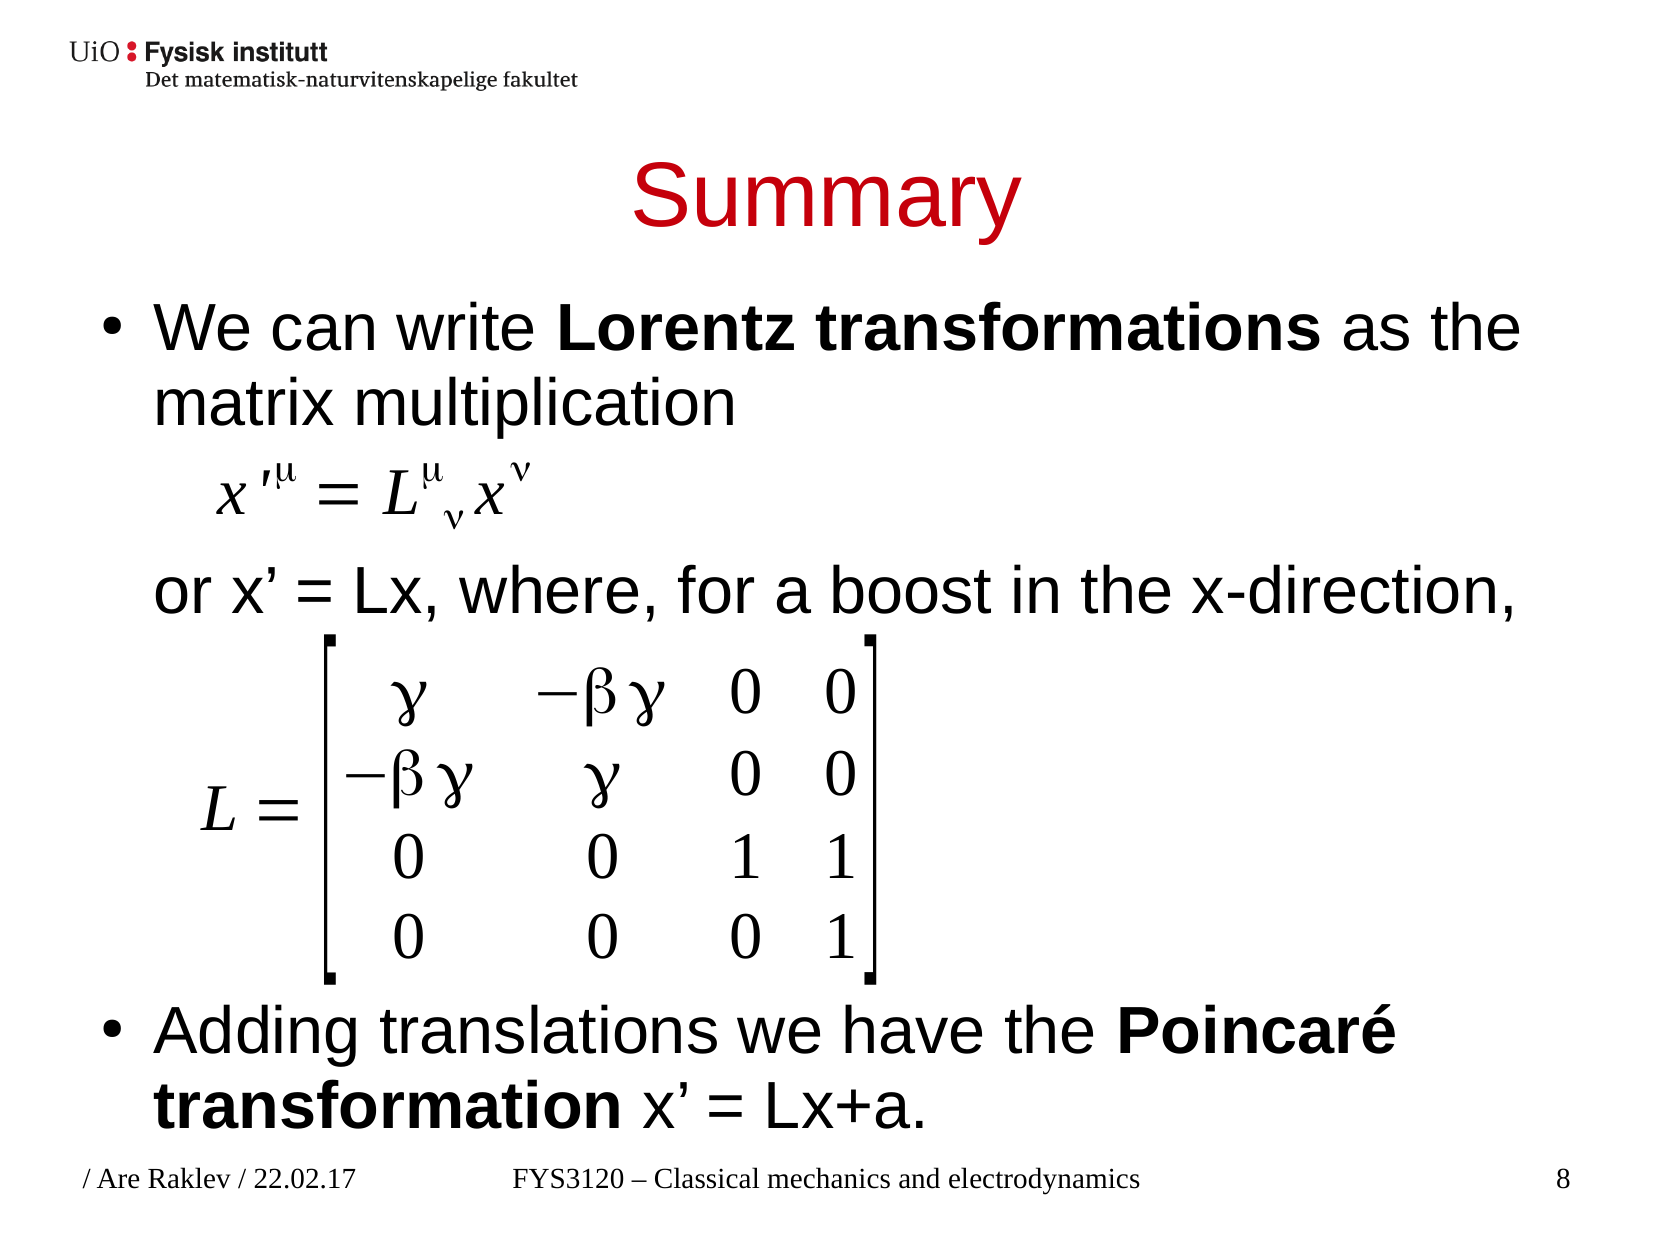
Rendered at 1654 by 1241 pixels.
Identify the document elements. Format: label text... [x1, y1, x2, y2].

picture [68, 37, 581, 93]
chart [207, 454, 538, 539]
list We can write Lorentz transformations as the matrix multiplication or x’ = Lx, where, for a boost in the x-direction, Adding translations we have the Poincaré transformation x’ = Lx+a. [82, 290, 1571, 1147]
chart [191, 631, 889, 989]
title Summary [82, 90, 1571, 290]
